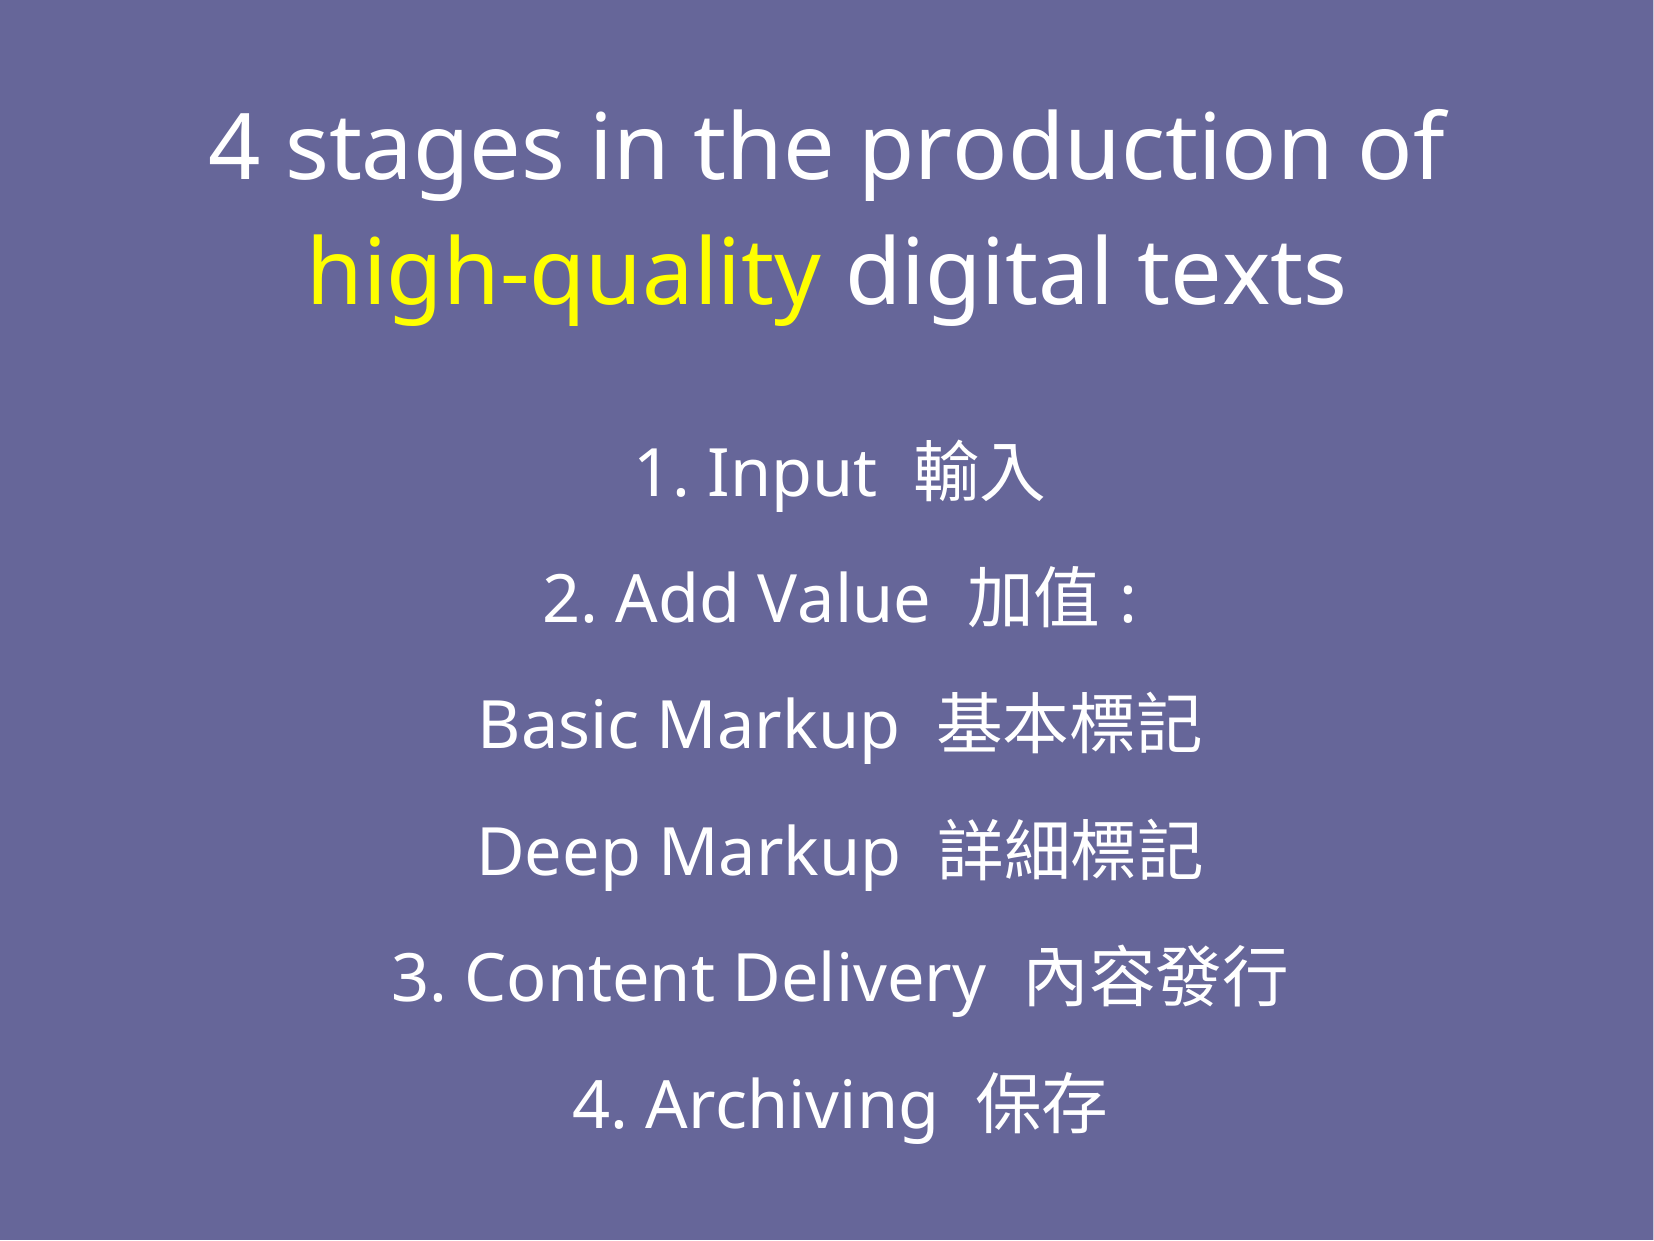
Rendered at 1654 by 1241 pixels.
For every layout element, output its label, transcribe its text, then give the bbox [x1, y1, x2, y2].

list 1. Input 輸入 2. Add Value 加值: Basic Markup 基本標記 Deep Markup 詳細標記 3. Content Delivery 內容發行 4. Archiving 保存 [125, 418, 1538, 1201]
title 4 stages in the production of high-quality digital texts [121, 83, 1534, 330]
